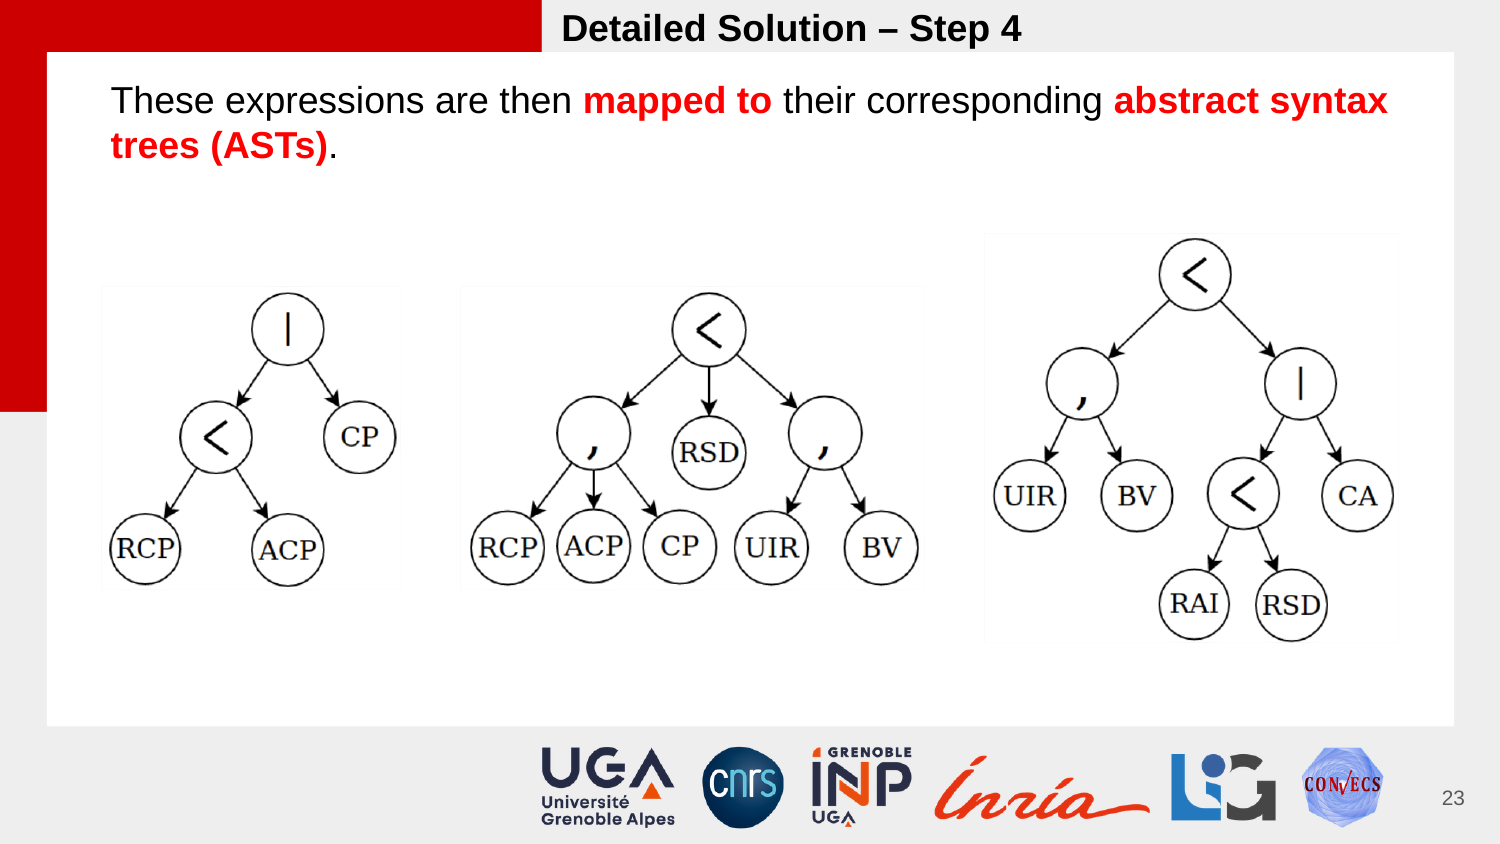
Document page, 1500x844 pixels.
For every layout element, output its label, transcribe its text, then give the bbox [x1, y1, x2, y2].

slide_number <numéro> [1389, 764, 1480, 830]
text_box These expressions are then mapped to their corresponding abstract syntax trees (ASTs). [95, 72, 1405, 179]
text_box Detailed Solution – Step 4 [546, 0, 1441, 55]
picture [0, 0, 1500, 844]
